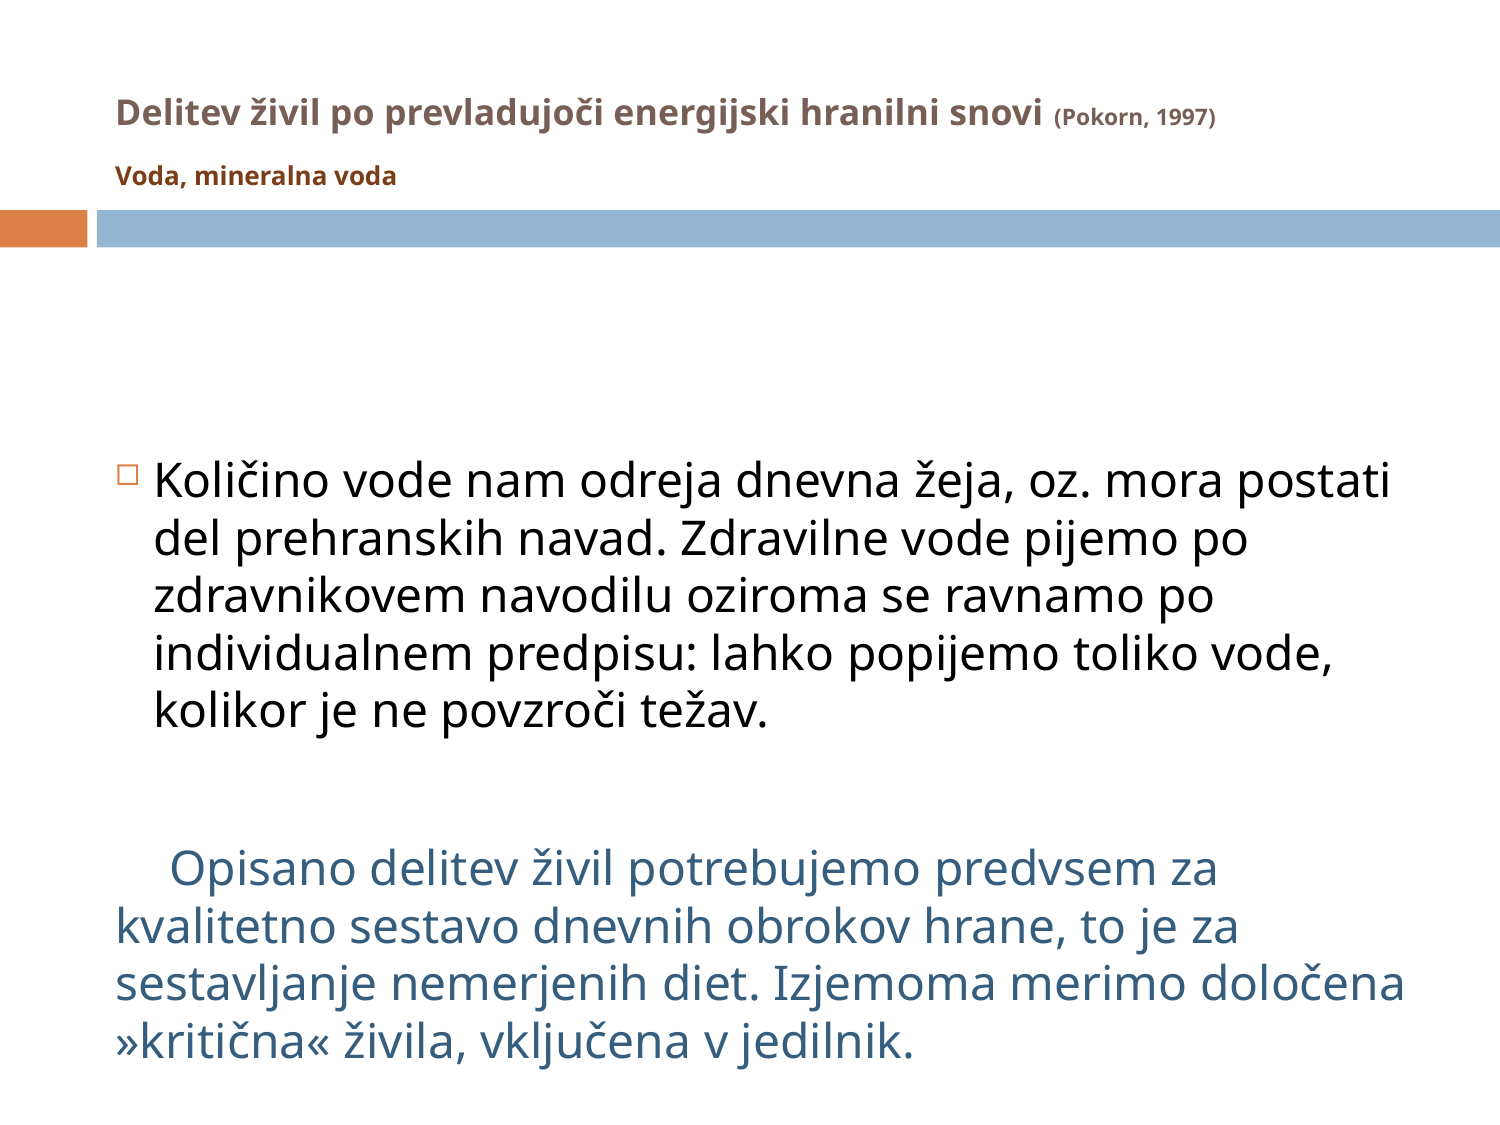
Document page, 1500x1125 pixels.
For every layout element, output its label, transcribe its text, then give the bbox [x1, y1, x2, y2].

title Delitev živil po prevladujoči energijski hranilni snovi (Pokorn, 1997) Voda, mineralna voda [100, 37, 1438, 200]
list Količino vode nam odreja dnevna žeja, oz. mora postati del prehranskih navad. Zdravilne vode pijemo po zdravnikovem navodilu oziroma se ravnamo po individualnem predpisu: lahko popijemo toliko vode, kolikor je ne povzroči težav. Opisano delitev živil potrebujemo predvsem za kvalitetno sestavo dnevnih obrokov hrane, to je za sestavljanje nemerjenih diet. Izjemoma merimo določena »kritična« živila, vključena v jedilnik. [100, 363, 1438, 1079]
